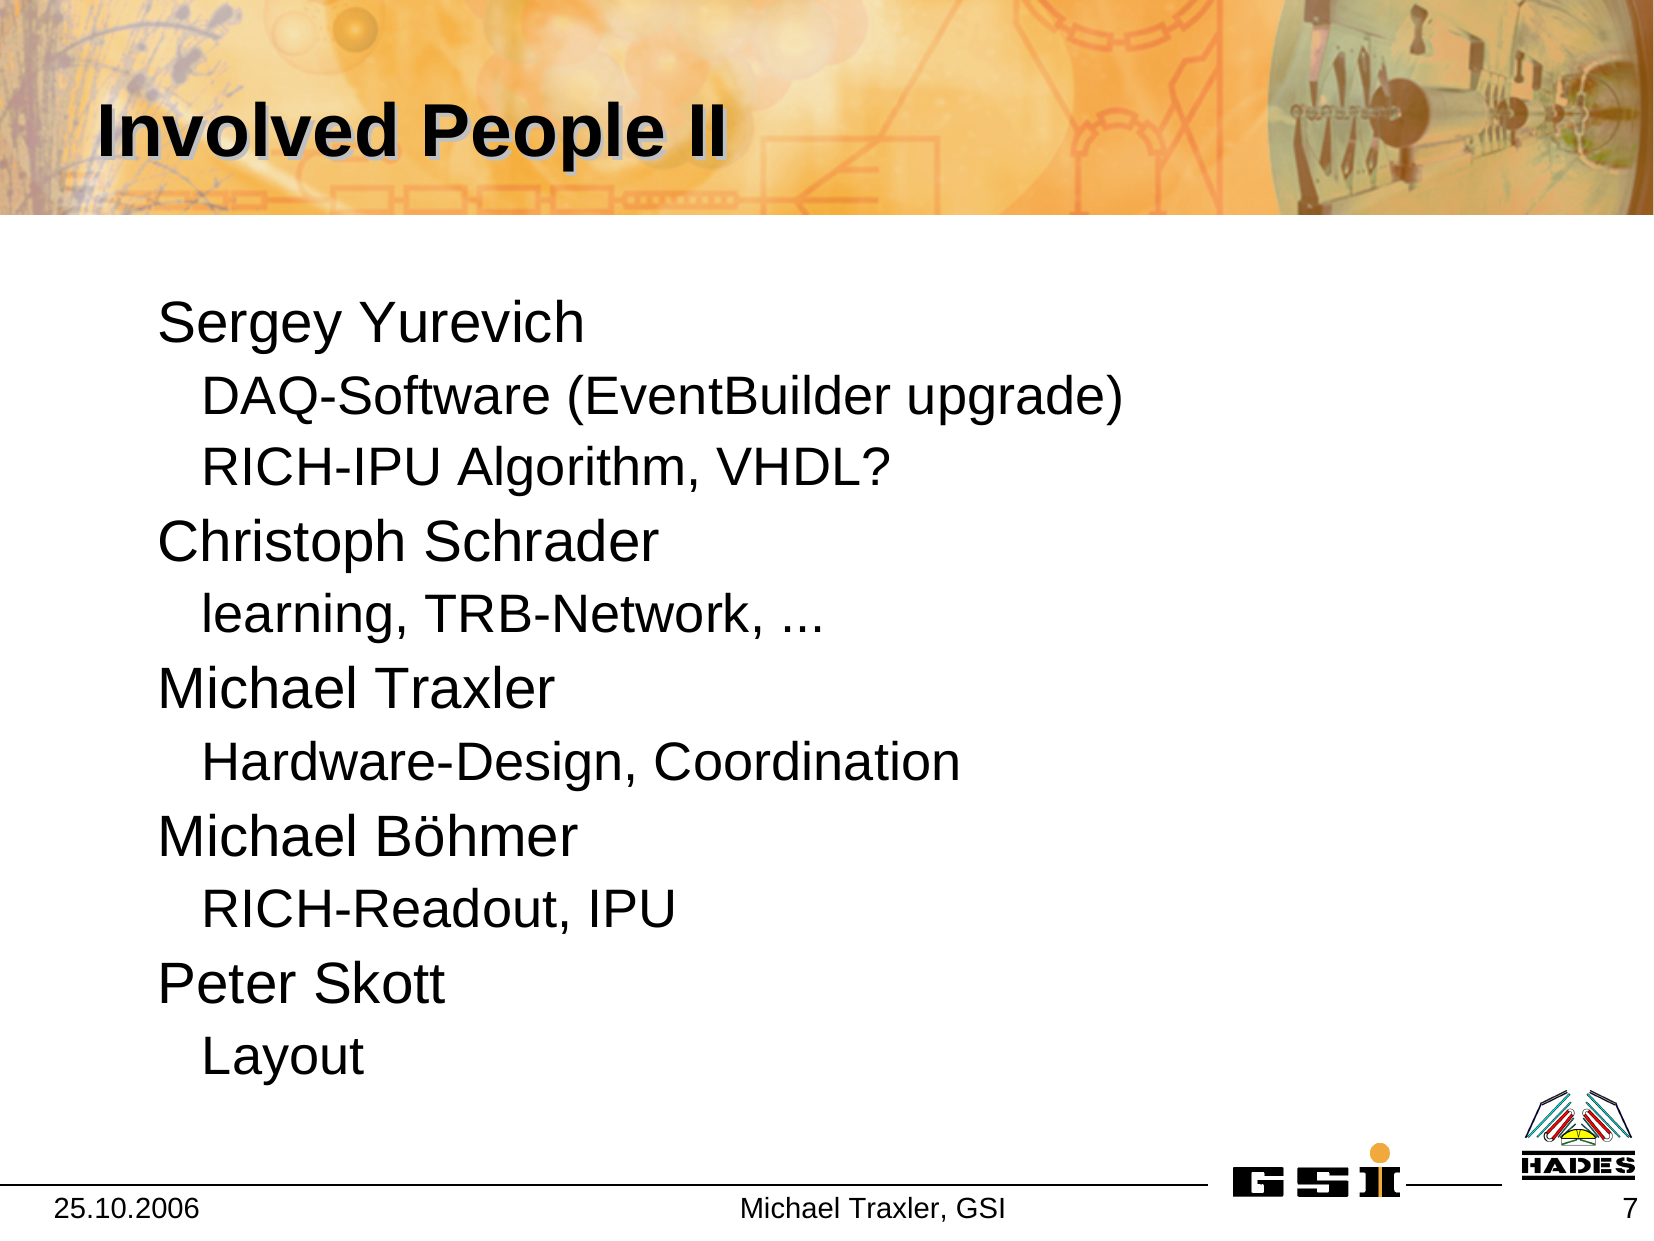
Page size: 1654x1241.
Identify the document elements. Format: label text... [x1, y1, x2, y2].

list Sergey Yurevich DAQ-Software (EventBuilder upgrade) RICH-IPU Algorithm, VHDL? Christoph Schrader learning, TRB-Network, ... Michael Traxler Hardware-Design, Coordination Michael Böhmer RICH-Readout, IPU Peter Skott Layout [82, 290, 1571, 1109]
picture [0, 0, 1654, 215]
picture [1522, 1090, 1635, 1180]
title Involved People II [96, 27, 1502, 235]
picture [1233, 1143, 1400, 1197]
